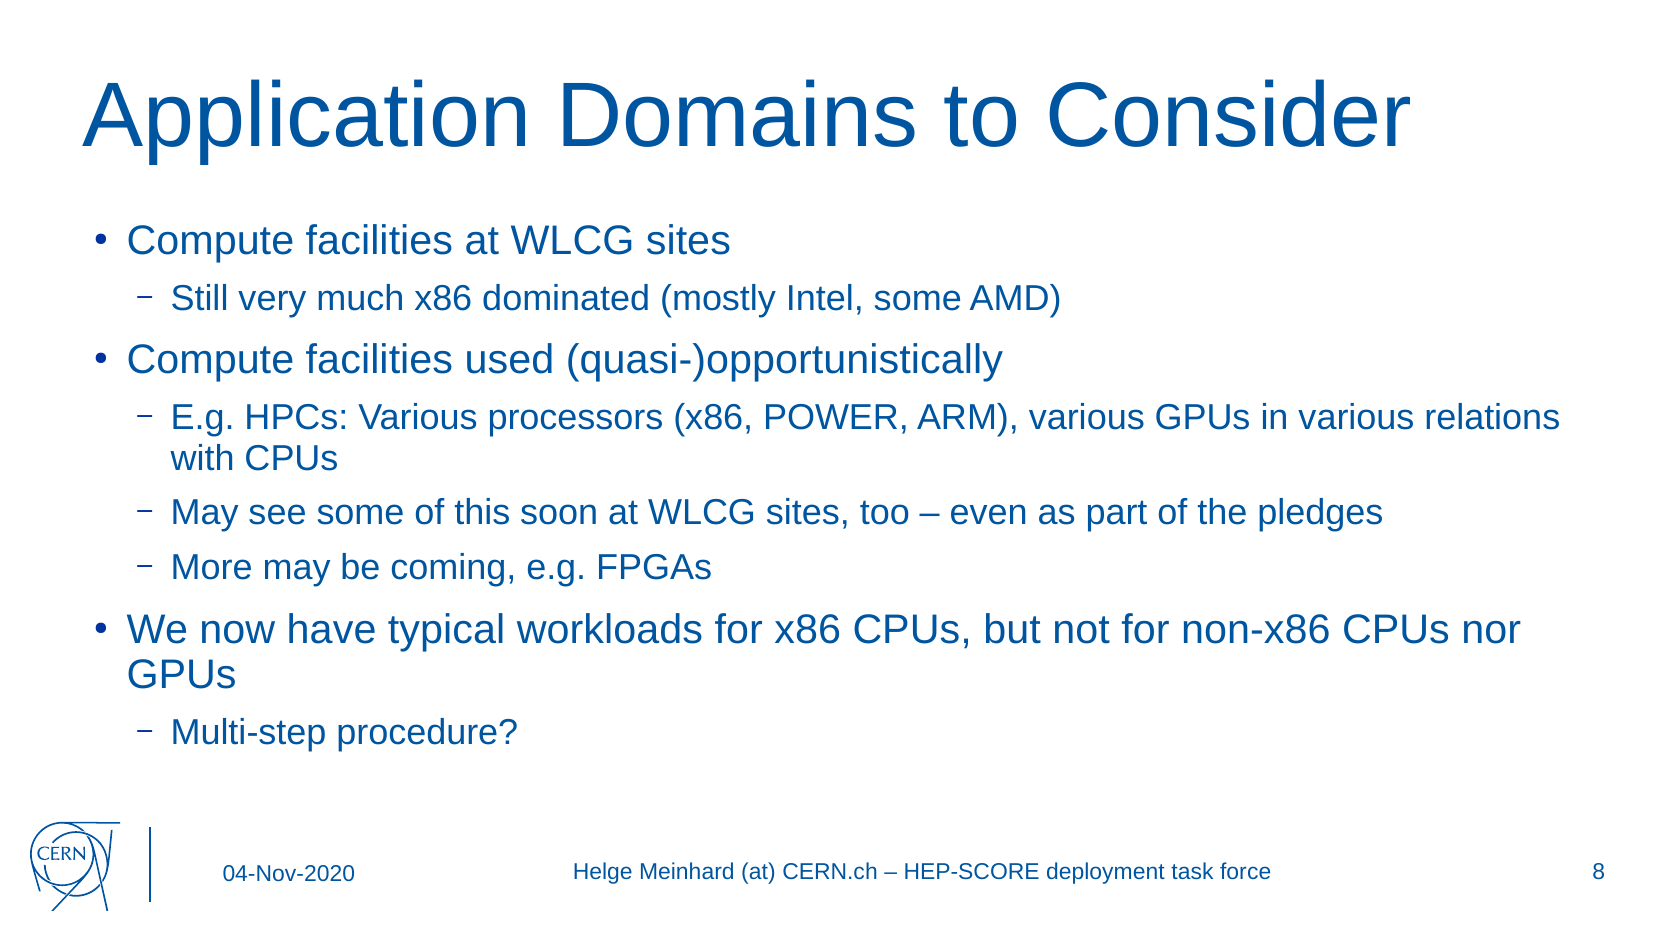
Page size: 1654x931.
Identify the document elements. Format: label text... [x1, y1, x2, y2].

title Application Domains to Consider [82, 37, 1571, 193]
list Compute facilities at WLCG sites Still very much x86 dominated (mostly Intel, some AMD) Compute facilities used (quasi-)opportunistically E.g. HPCs: Various processors (x86, POWER, ARM), various GPUs in various relations with CPUs May see some of this soon at WLCG sites, too – even as part of the pledges More may be coming, e.g. FPGAs We now have typical workloads for x86 CPUs, but not for non-x86 CPUs nor GPUs Multi-step procedure? [82, 217, 1571, 757]
